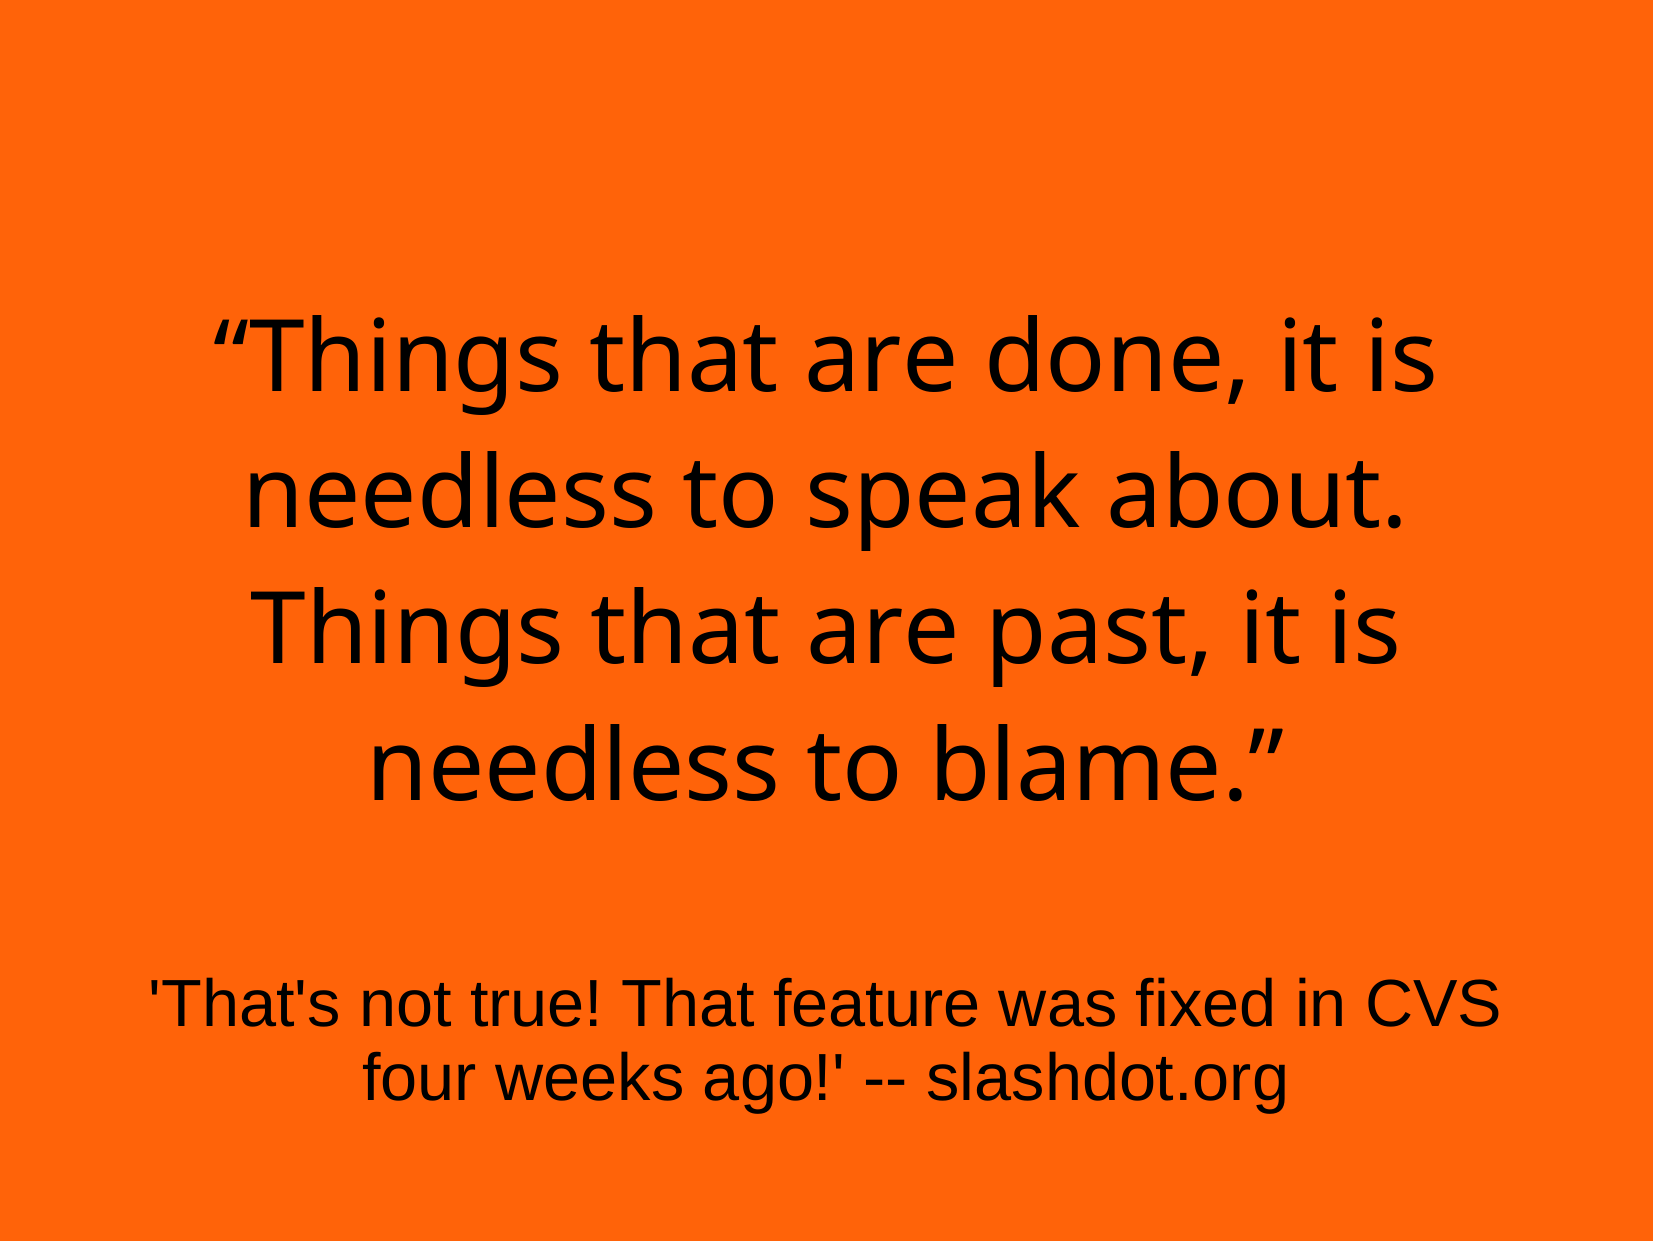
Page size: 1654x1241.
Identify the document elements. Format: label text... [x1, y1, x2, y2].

subtitle “Things that are done, it is needless to speak about. Things that are past, it is needless to blame.” 'That's not true! That feature was fixed in CVS four weeks ago!' -- slashdot.org [82, 290, 1571, 1109]
